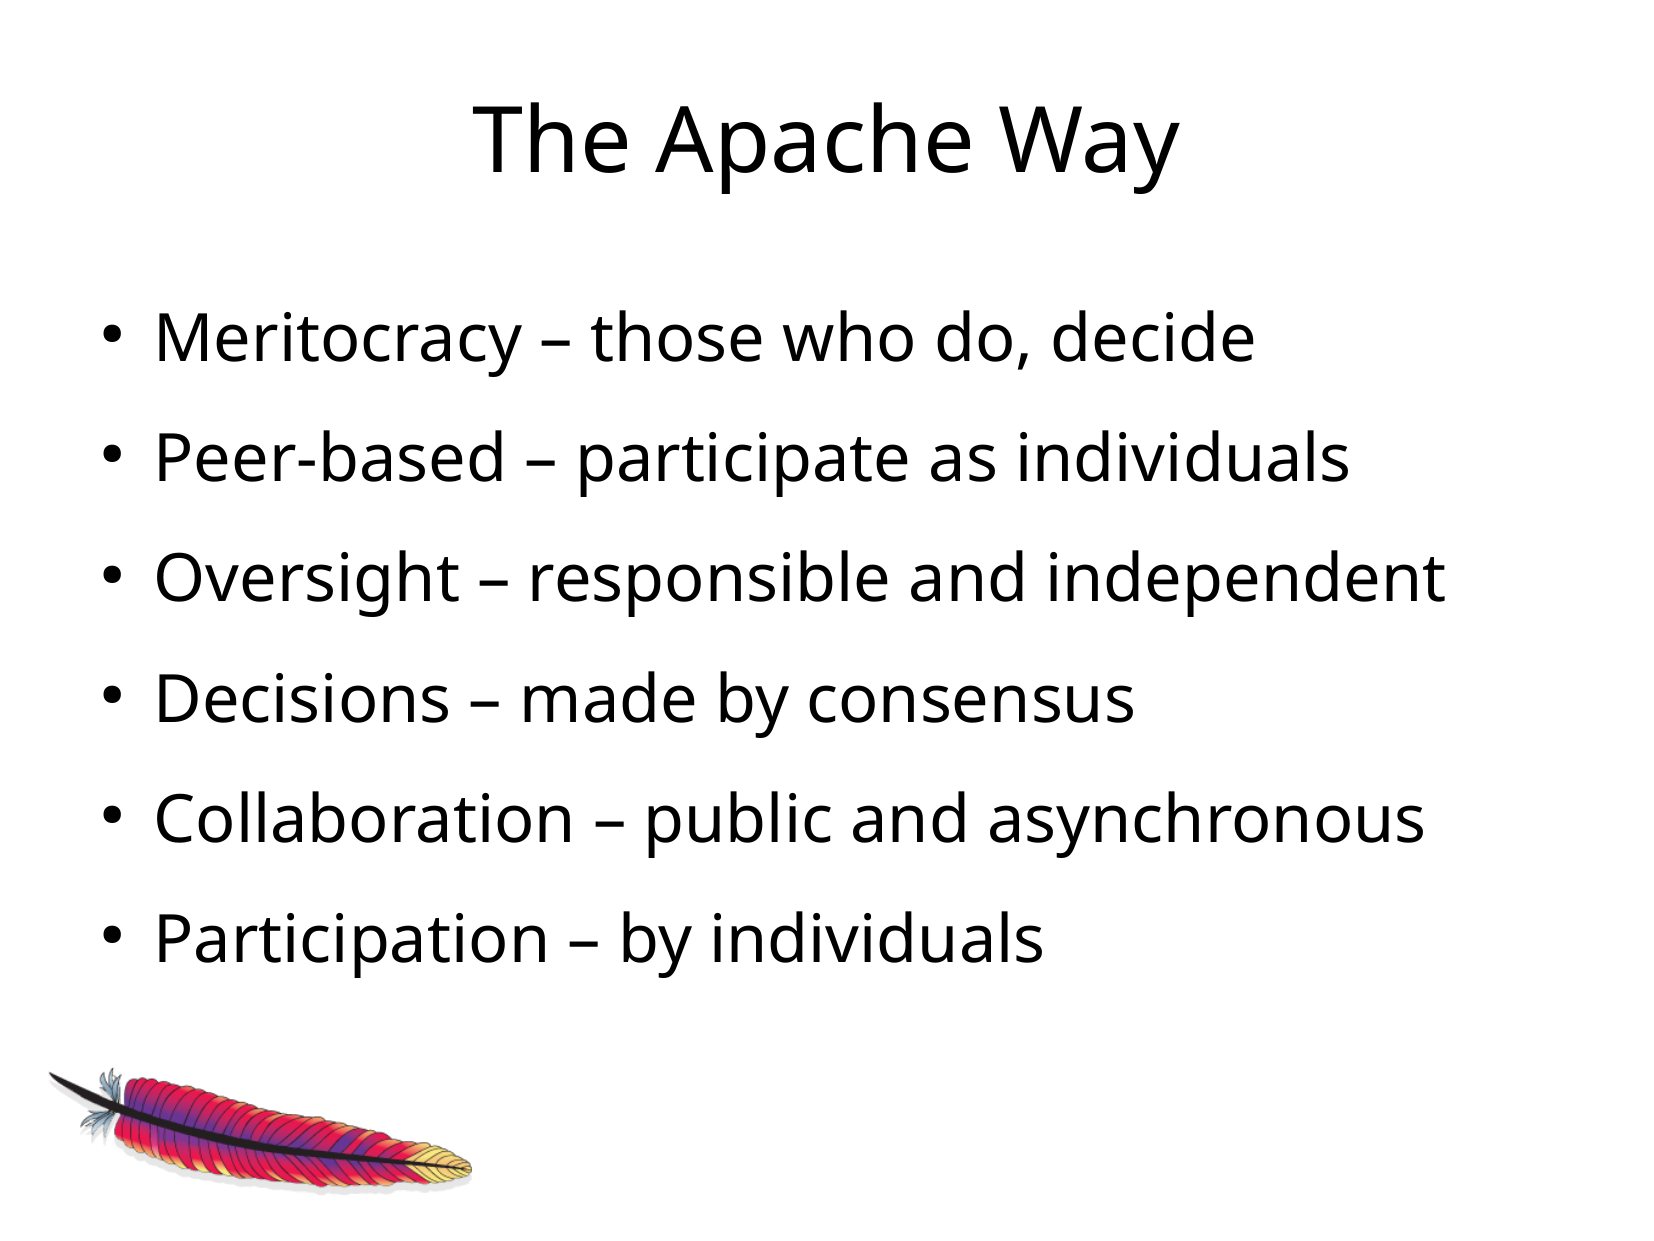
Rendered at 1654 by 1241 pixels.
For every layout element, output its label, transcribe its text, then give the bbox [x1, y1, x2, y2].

title The Apache Way [82, 49, 1571, 226]
picture [45, 1064, 477, 1200]
list Meritocracy – those who do, decide Peer-based – participate as individuals Oversight – responsible and independent Decisions – made by consensus Collaboration – public and asynchronous Participation – by individuals [82, 290, 1571, 1109]
